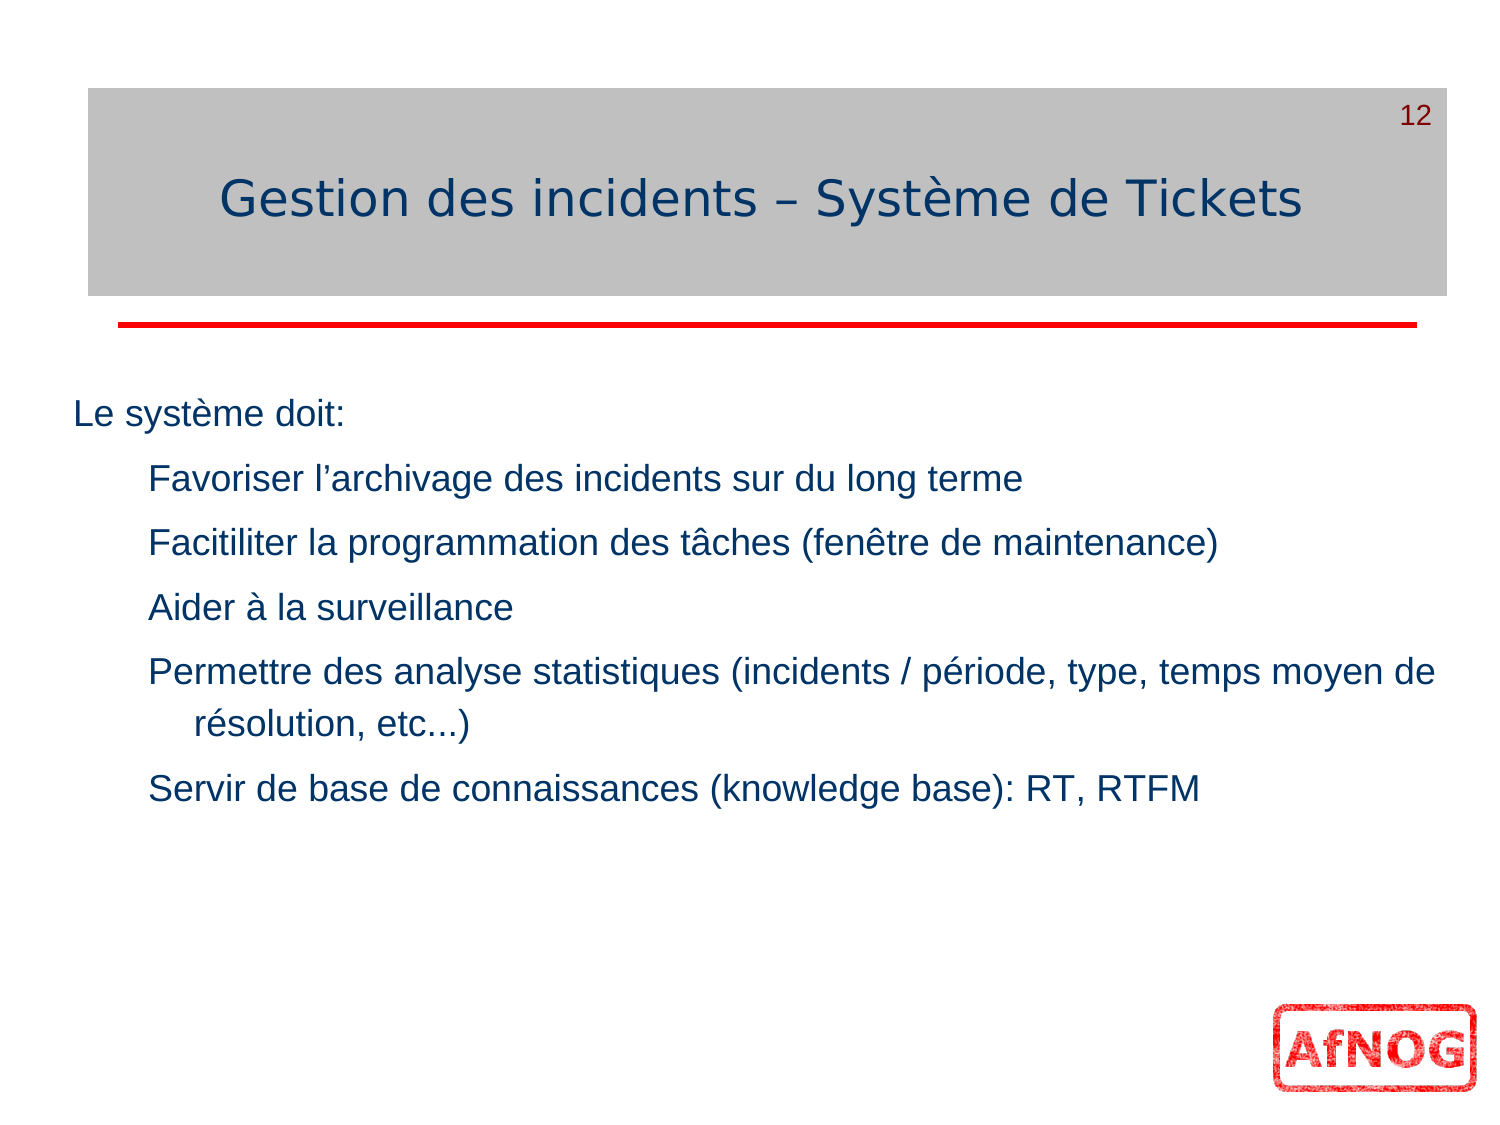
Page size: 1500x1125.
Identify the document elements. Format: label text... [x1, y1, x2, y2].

list Le système doit: Favoriser l’archivage des incidents sur du long terme Facitiliter la programmation des tâches (fenêtre de maintenance) Aider à la surveillance Permettre des analyse statistiques (incidents / période, type, temps moyen de résolution, etc...) Servir de base de connaissances (knowledge base): RT, RTFM [58, 374, 1459, 1026]
picture [1273, 1003, 1477, 1092]
title Gestion des incidents – Système de Tickets [149, 99, 1375, 305]
